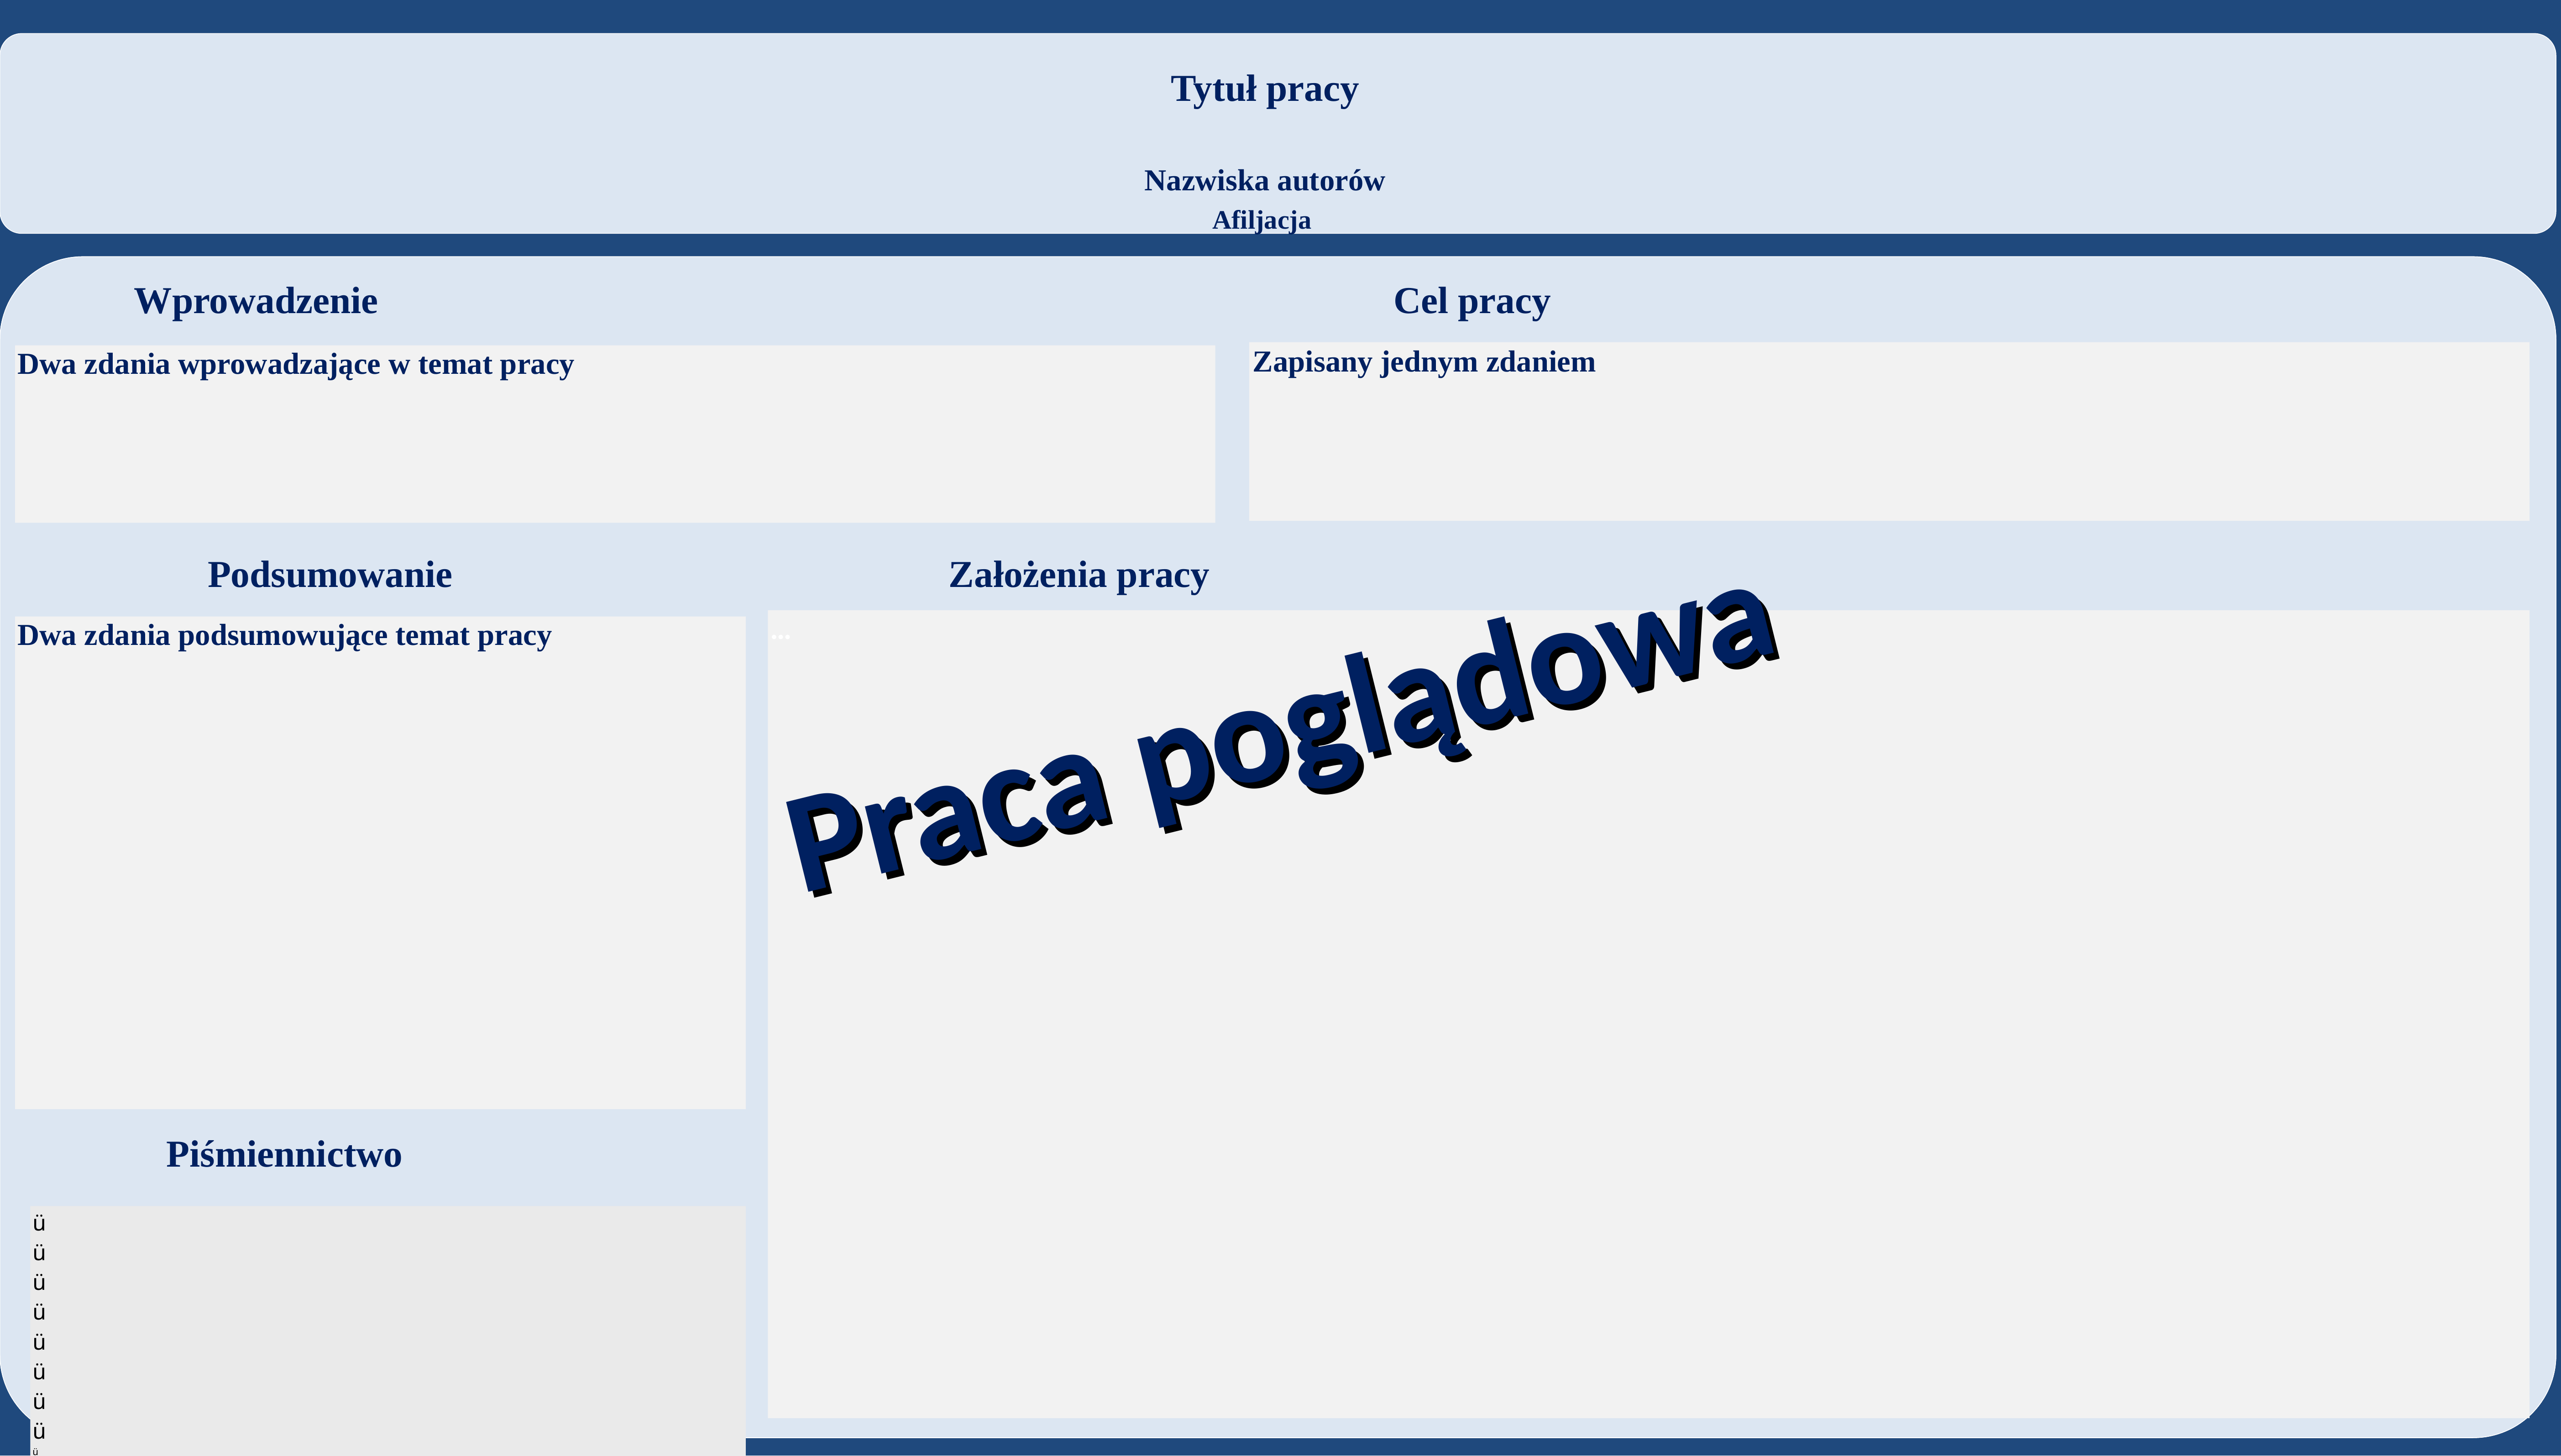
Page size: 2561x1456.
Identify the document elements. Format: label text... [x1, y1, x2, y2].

text_box … [768, 610, 1336, 751]
text_box Dwa zdania wprowadzające w temat pracy [15, 345, 1215, 523]
text_box Piśmiennictwo [26, 1127, 553, 1177]
text_box Praca poglądowa [158, 358, 2396, 1076]
text_box … [768, 610, 2530, 1419]
text_box Podsumowanie [48, 547, 621, 597]
text_box Założenia pracy [793, 547, 1366, 597]
text_box [0, 257, 2556, 1438]
text_box Cel pracy [1265, 273, 1680, 323]
text_box Wprowadzenie [55, 273, 457, 323]
text_box Tytuł pracy Nazwiska autorów Afiljacja [312, 61, 2218, 238]
text_box [0, 33, 2556, 234]
text_box Zapisany jednym zdaniem [1249, 342, 2530, 521]
text_box Dwa zdania podsumowujące temat pracy [15, 616, 746, 1110]
